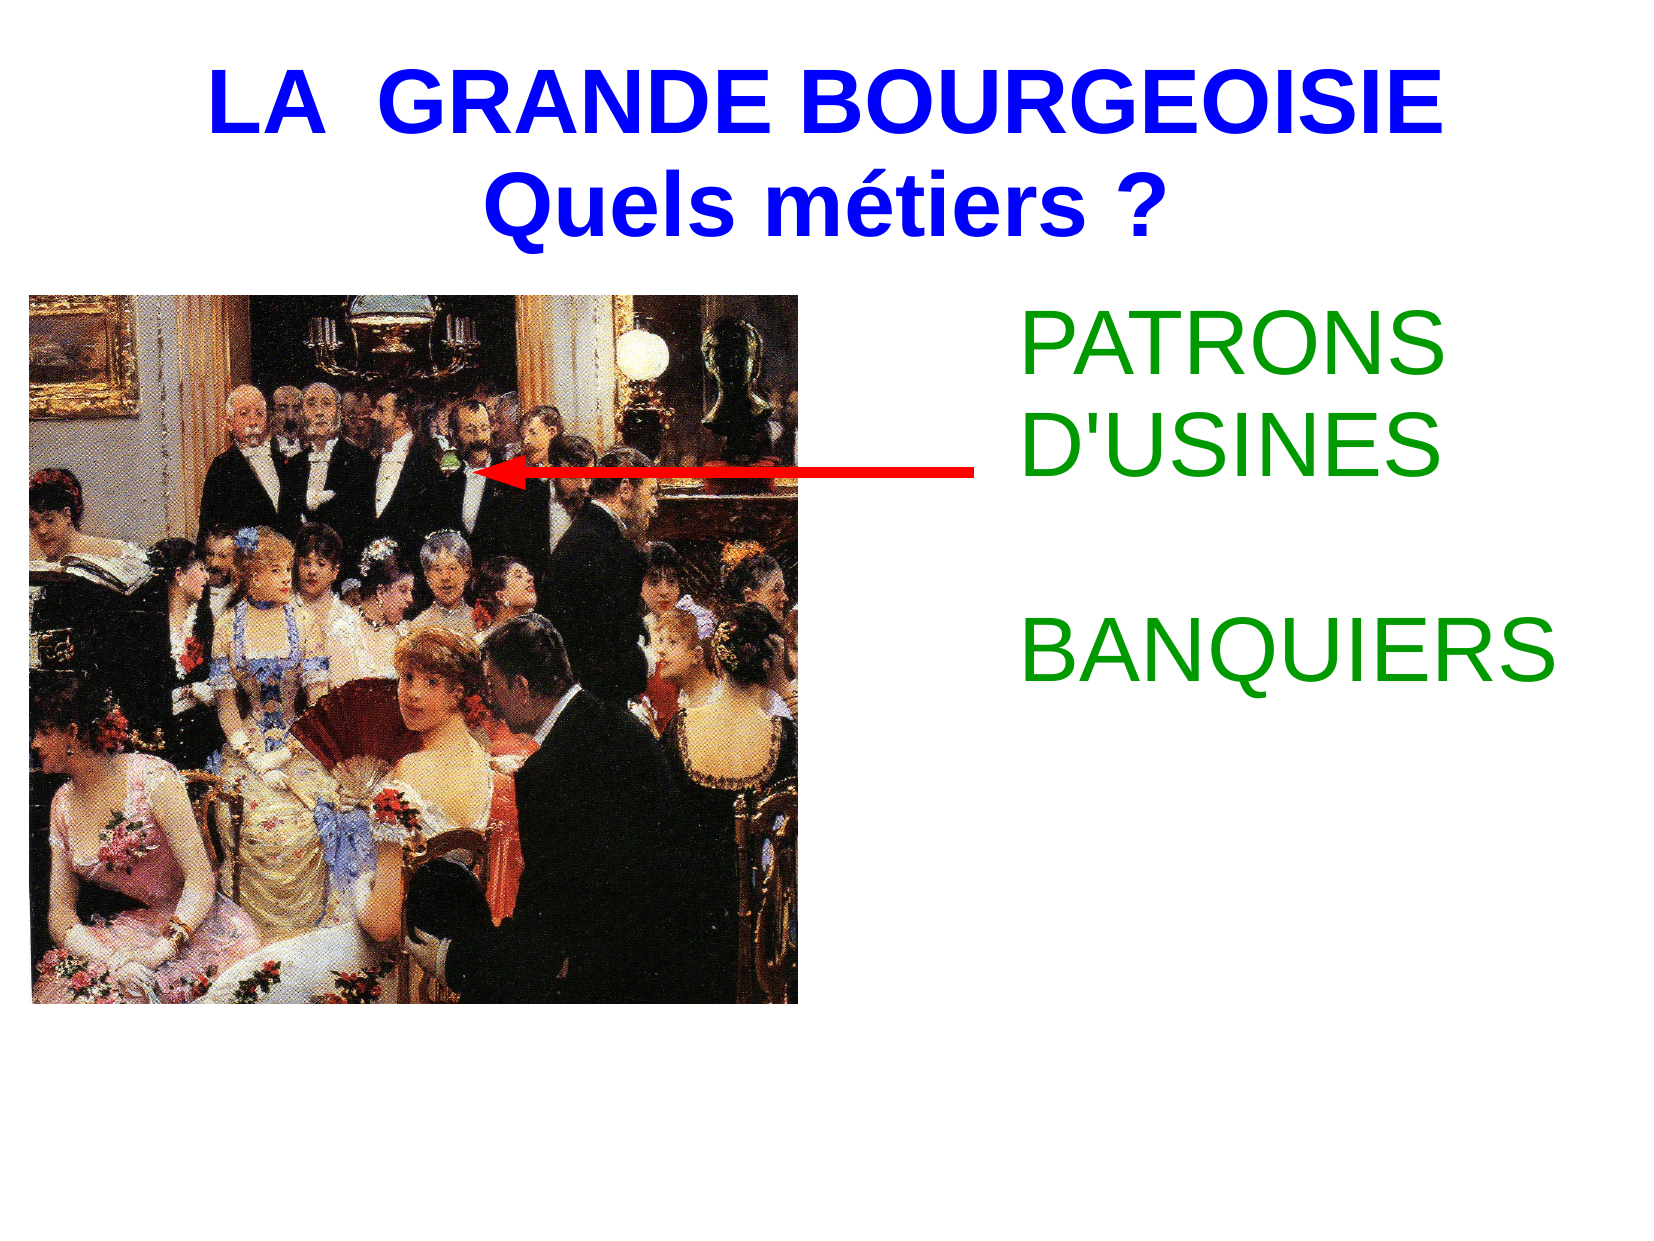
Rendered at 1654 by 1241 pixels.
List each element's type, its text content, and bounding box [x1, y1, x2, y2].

title LA GRANDE BOURGEOISIE Quels métiers ? [82, 50, 1571, 256]
text_box PATRONS D'USINES BANQUIERS [1003, 283, 1595, 709]
picture [29, 295, 798, 1004]
